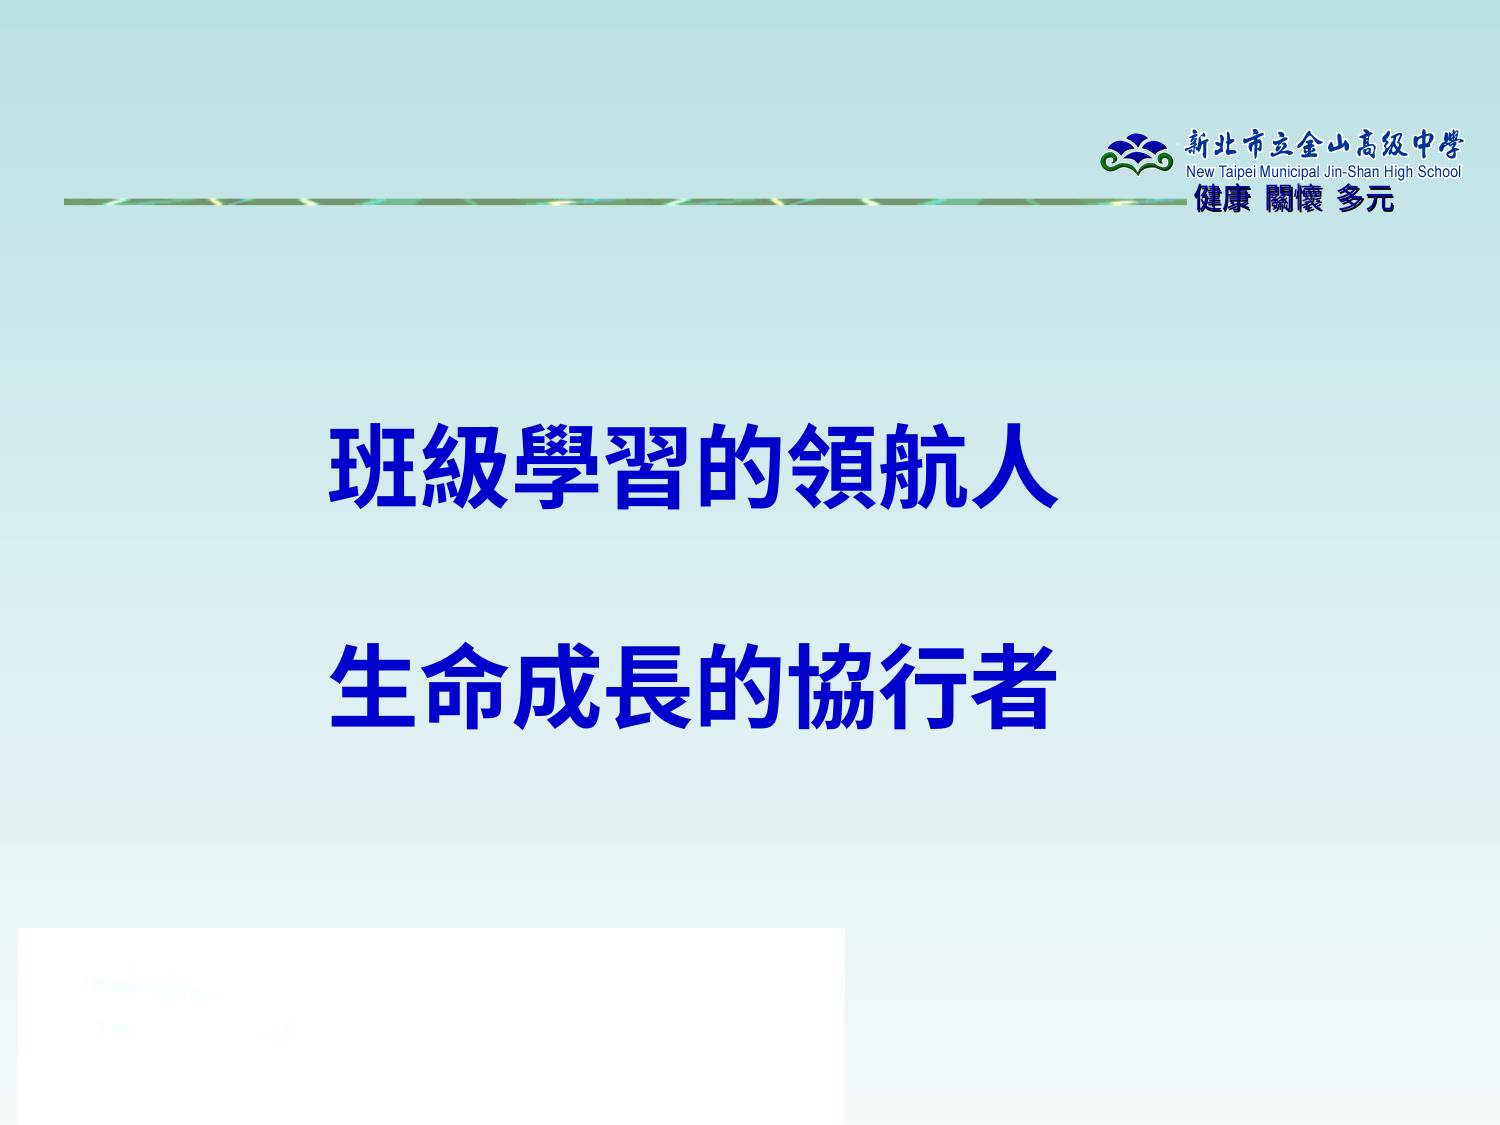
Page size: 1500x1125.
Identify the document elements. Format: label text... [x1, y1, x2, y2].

title 班級學習的領航人 生命成長的協行者 [312, 326, 1140, 823]
